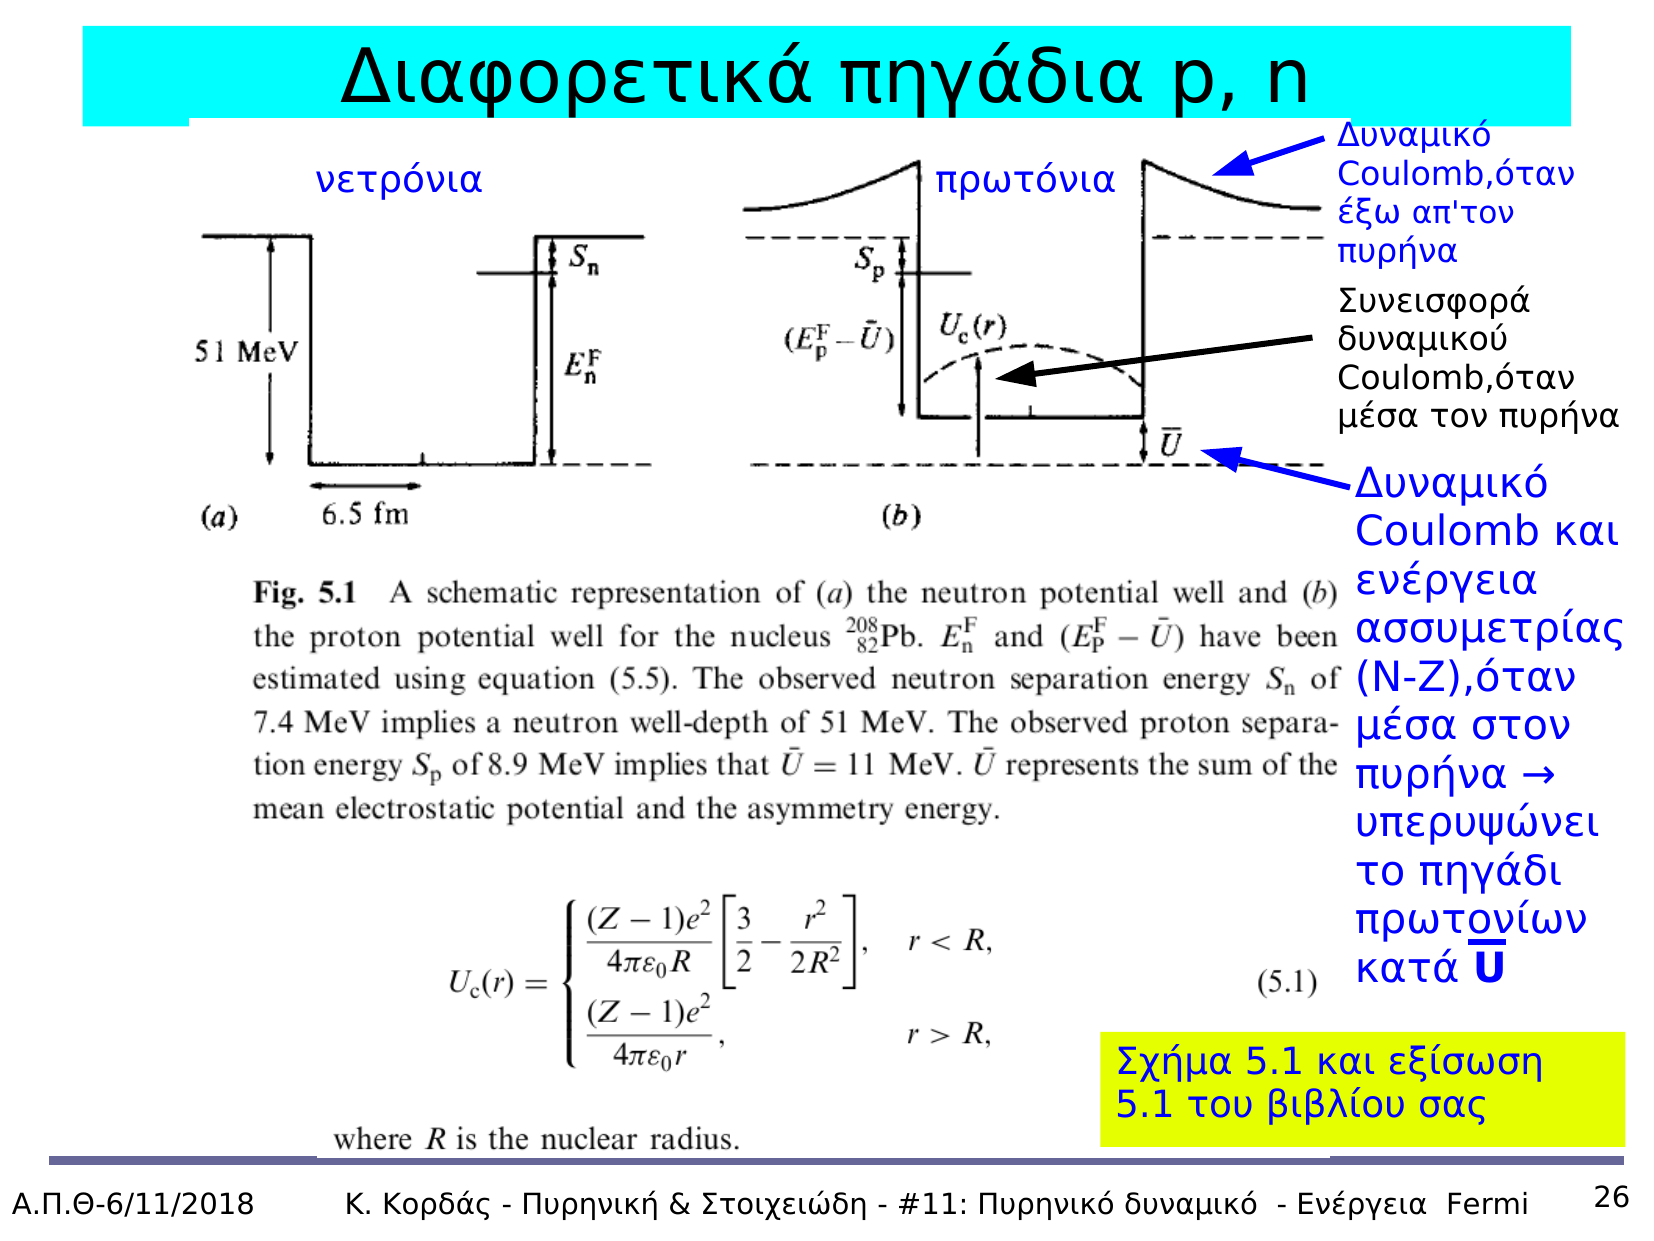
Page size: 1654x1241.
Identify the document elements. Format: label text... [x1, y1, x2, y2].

picture [189, 118, 1351, 839]
text_box Δυναμικό Coulomb και ενέργεια ασσυμετρίας (Ν-Ζ),όταν μέσα στον πυρήνα → υπερυψώνει το πηγάδι πρωτονίων κατά U [1340, 451, 1654, 1006]
title Διαφορετικά πηγάδια p, n [82, 25, 1571, 127]
text_box Δυναμικό Coulomb,όταν έξω απ'τον πυρήνα [1322, 108, 1654, 274]
text_box Συνεισφορά δυναμικού Coulomb,όταν μέσα τον πυρήνα [1322, 274, 1654, 443]
text_box νετρόνια [300, 150, 563, 209]
text_box Σχήμα 5.1 και εξίσωση 5.1 του βιβλίου σας [1100, 1031, 1626, 1147]
text_box πρωτόνια [920, 150, 1183, 209]
picture [317, 857, 1330, 1158]
